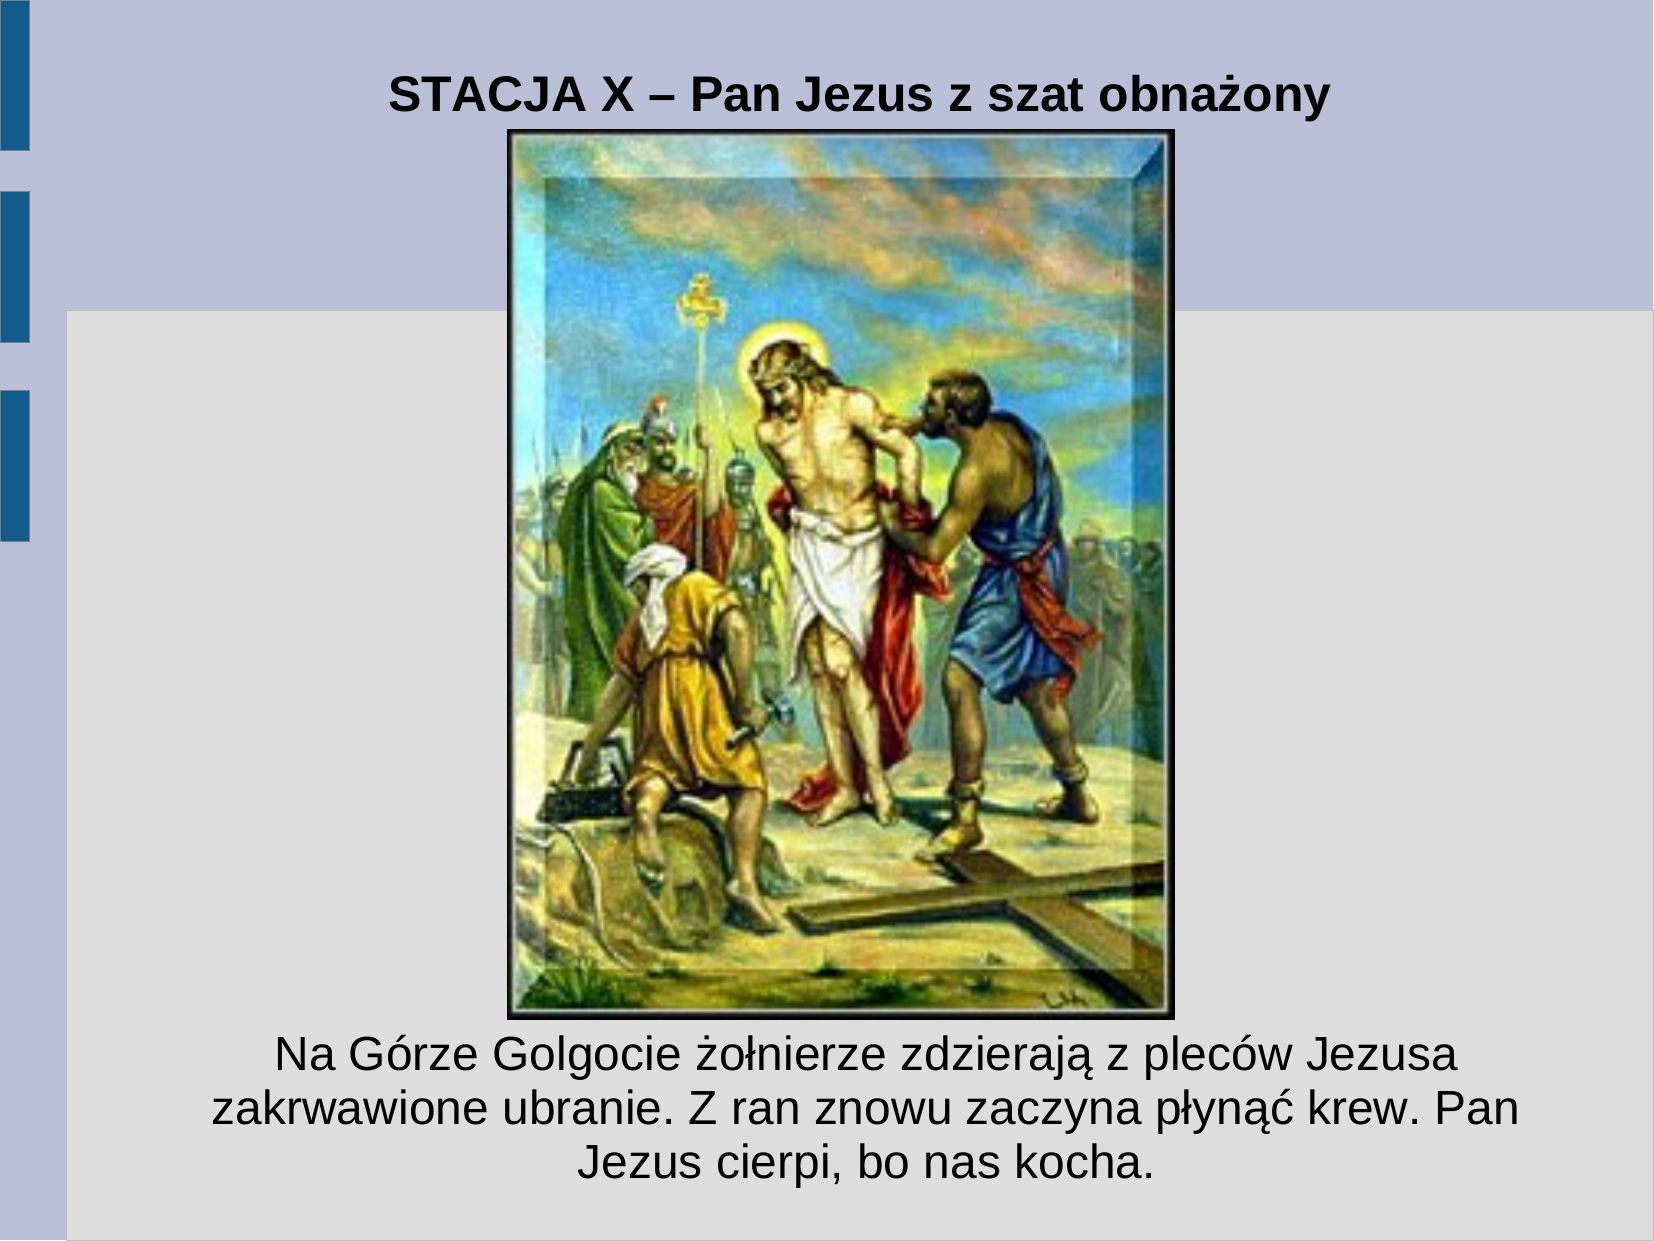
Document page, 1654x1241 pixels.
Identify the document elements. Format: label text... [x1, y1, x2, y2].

picture [507, 129, 1175, 1020]
list STACJA X – Pan Jezus z szat obnażony Na Górze Golgocie żołnierze zdzierają z pleców Jezusa zakrwawione ubranie. Z ran znowu zaczyna płynąć krew. Pan Jezus cierpi, bo nas kocha. [129, 65, 1534, 1241]
